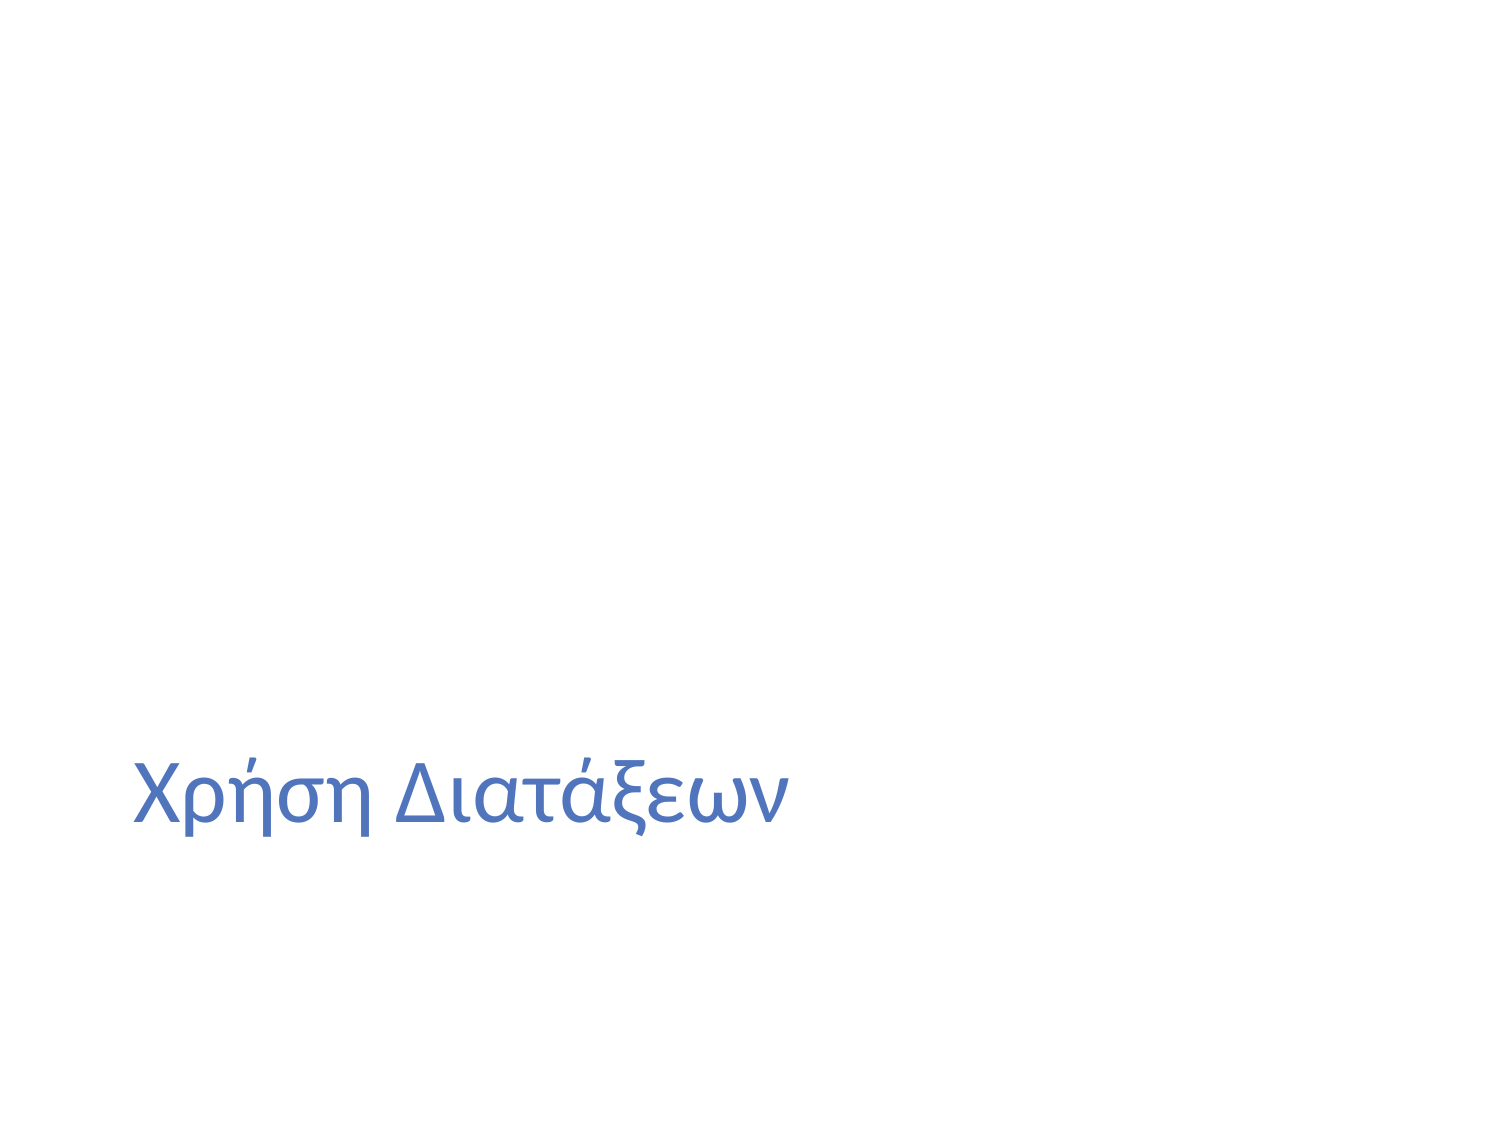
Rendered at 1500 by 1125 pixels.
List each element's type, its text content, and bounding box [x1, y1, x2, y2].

title Χρήση Διατάξεων [118, 722, 1394, 947]
